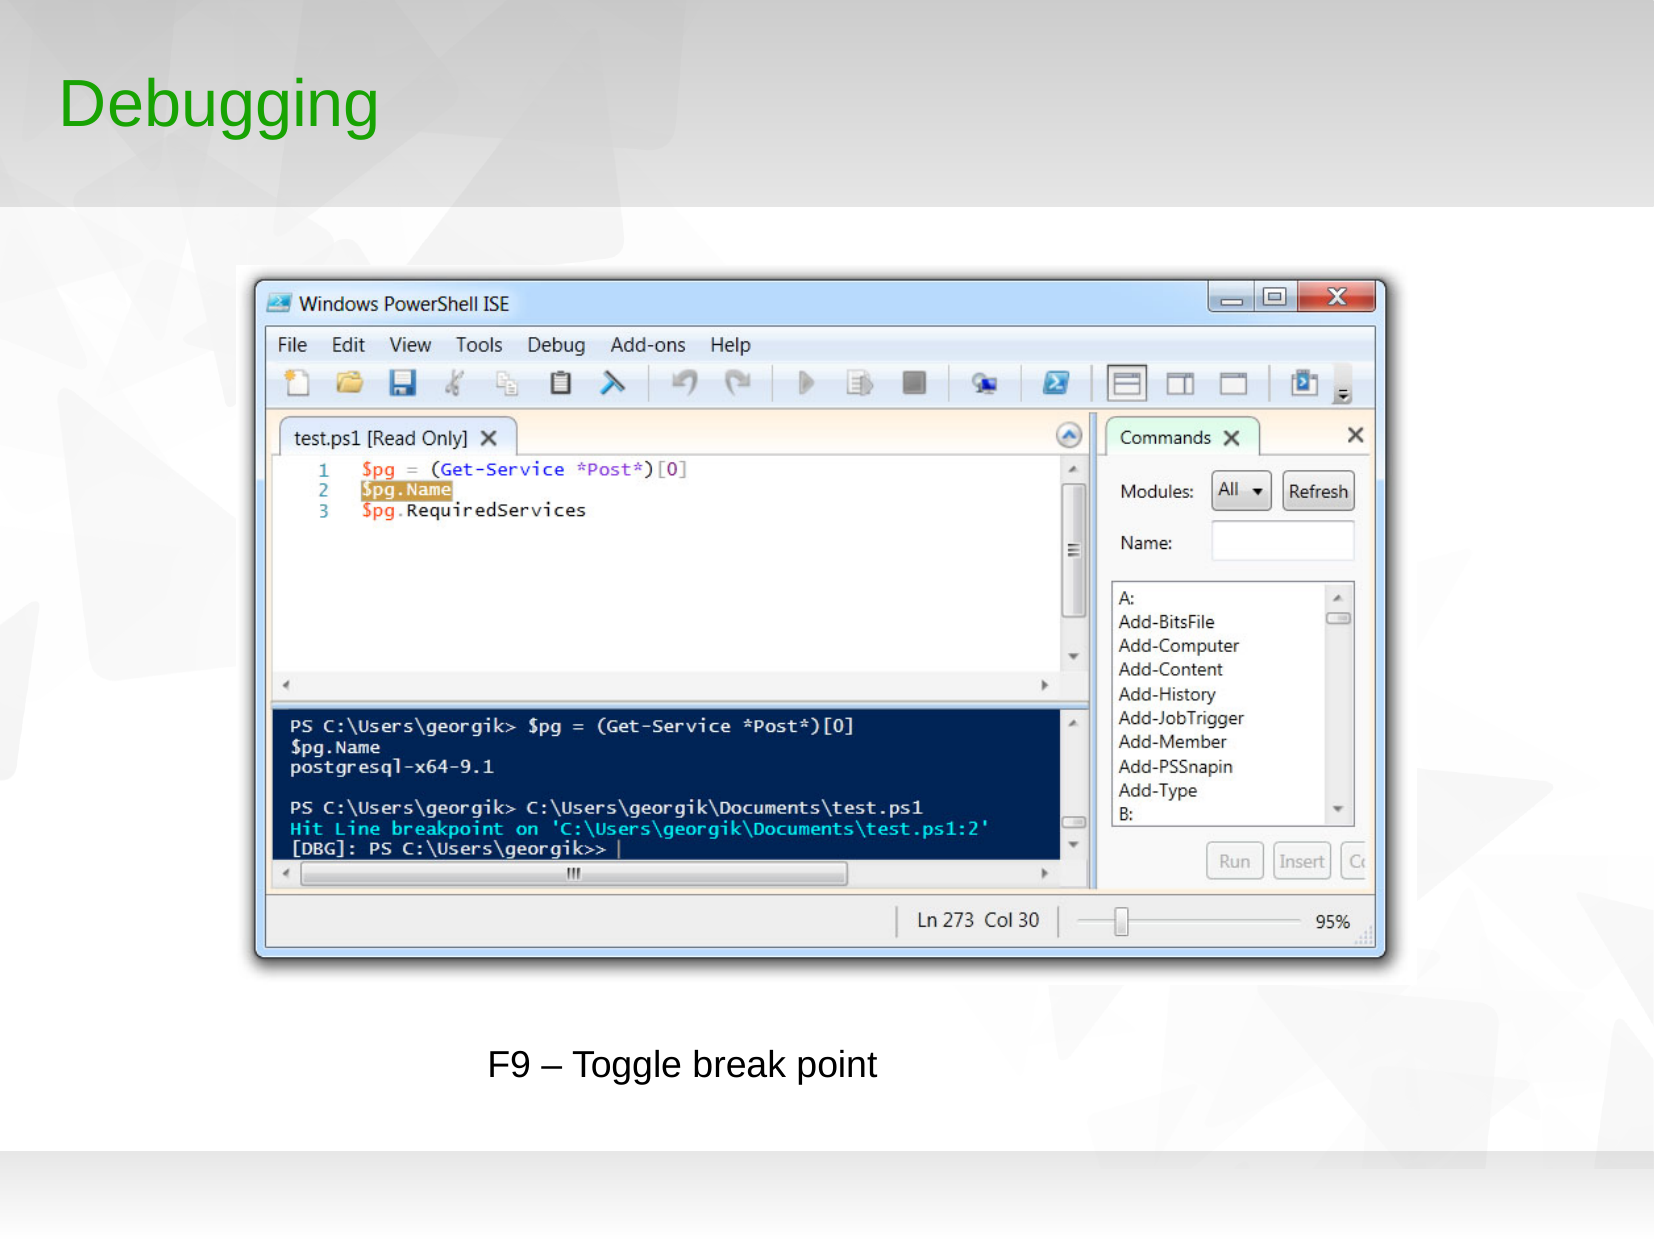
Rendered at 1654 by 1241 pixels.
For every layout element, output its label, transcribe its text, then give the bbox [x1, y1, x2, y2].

text_box F9 – Toggle break point [472, 1035, 1388, 1093]
picture [0, 0, 1654, 1169]
title Debugging [59, 29, 1595, 178]
